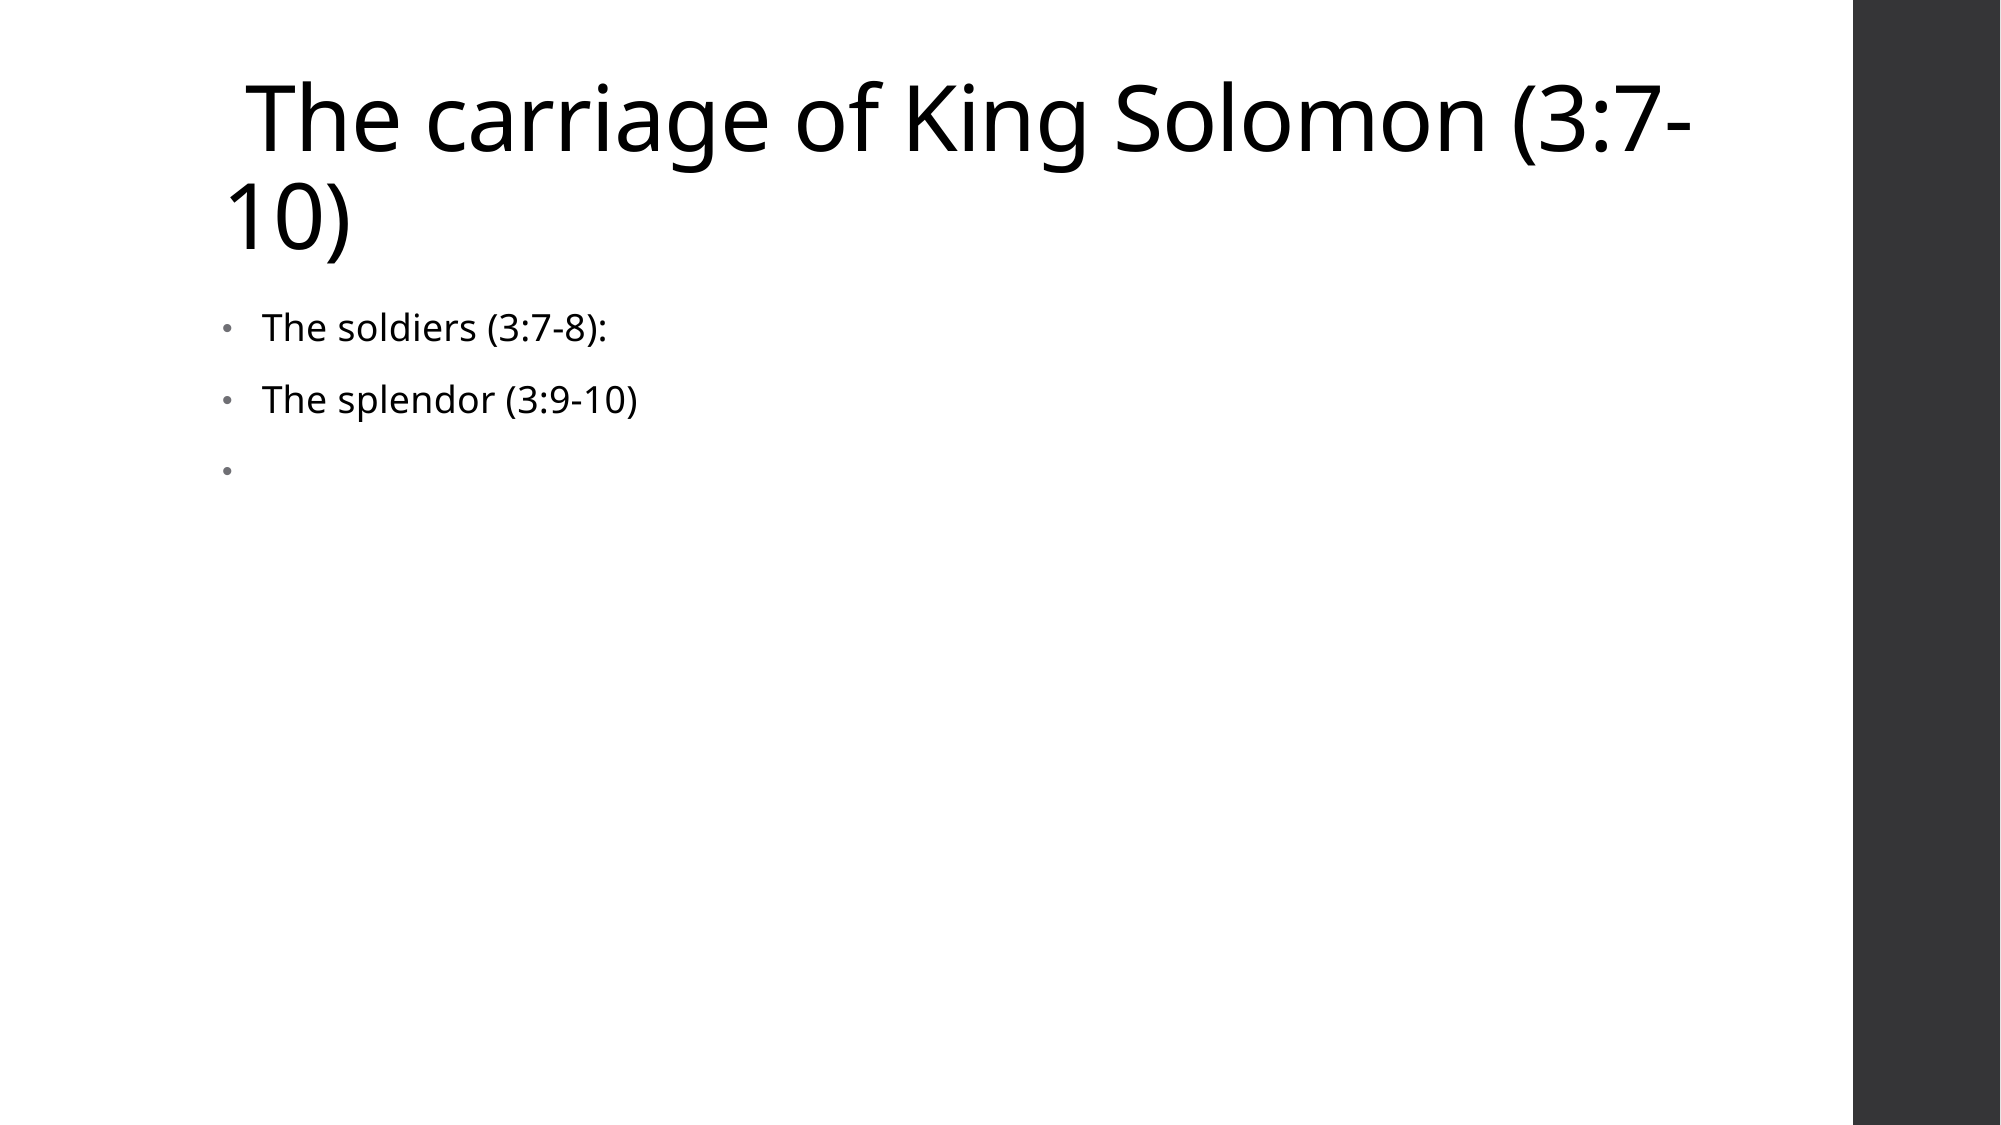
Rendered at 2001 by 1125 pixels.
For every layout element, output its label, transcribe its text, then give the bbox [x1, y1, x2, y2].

list The soldiers (3:7-8): The splendor (3:9-10) [206, 299, 1617, 1014]
title The carriage of King Solomon (3:7-10) [206, 60, 1797, 278]
